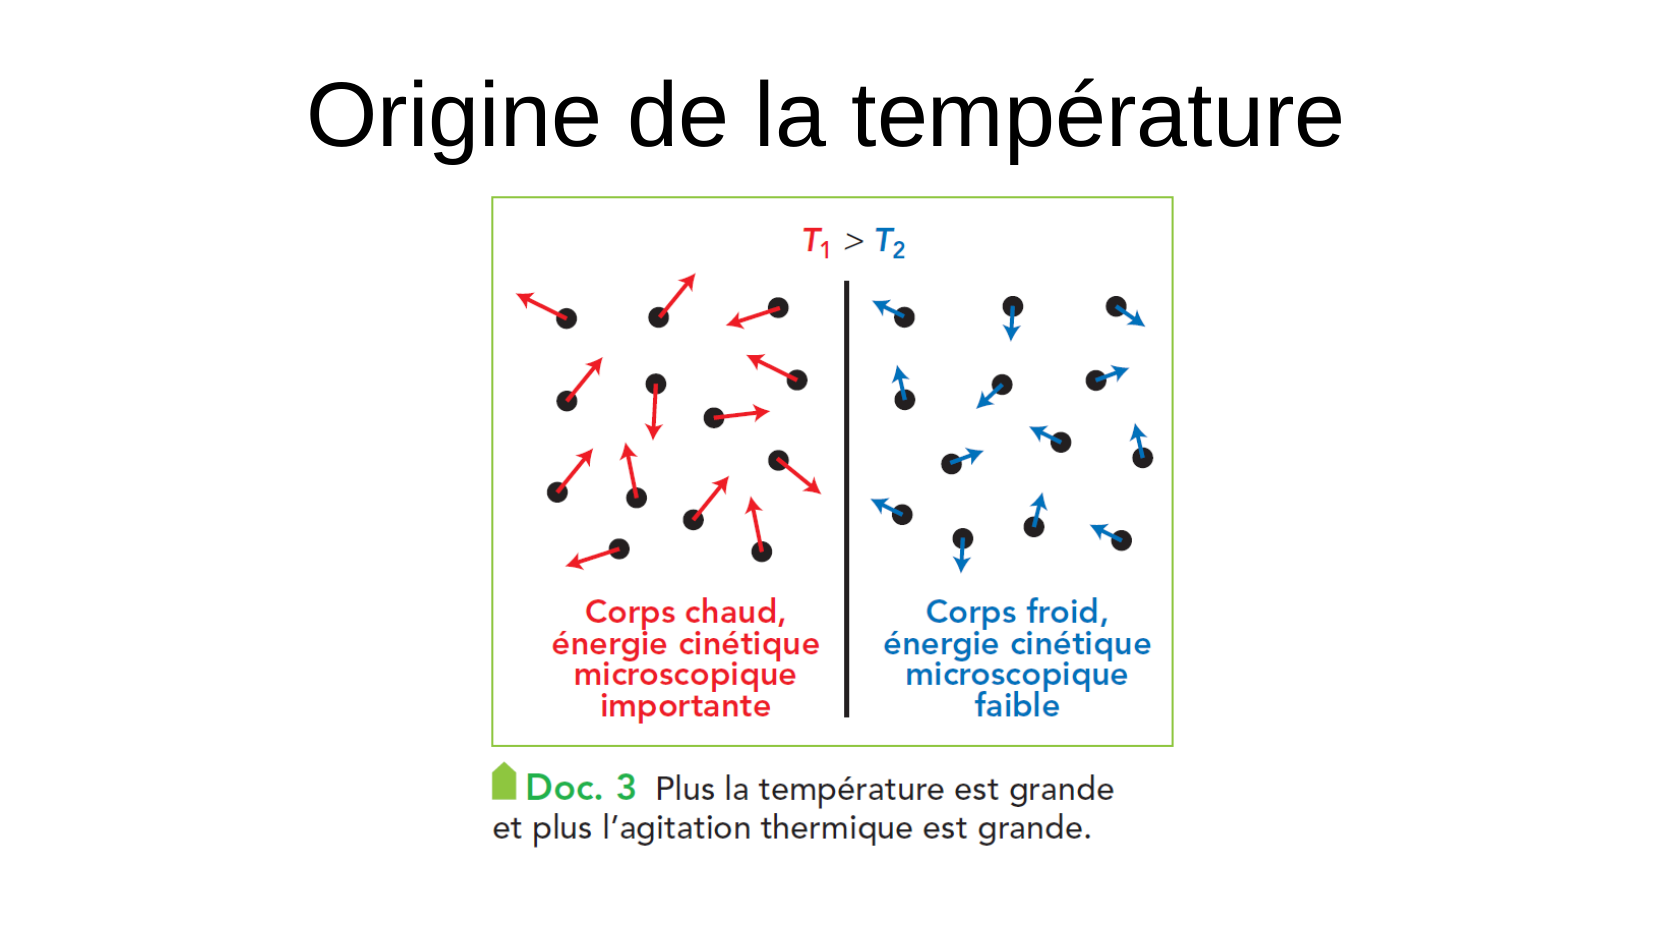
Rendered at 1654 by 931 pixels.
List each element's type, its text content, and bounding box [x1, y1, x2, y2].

picture [472, 182, 1197, 863]
title Origine de la température [82, 37, 1571, 193]
